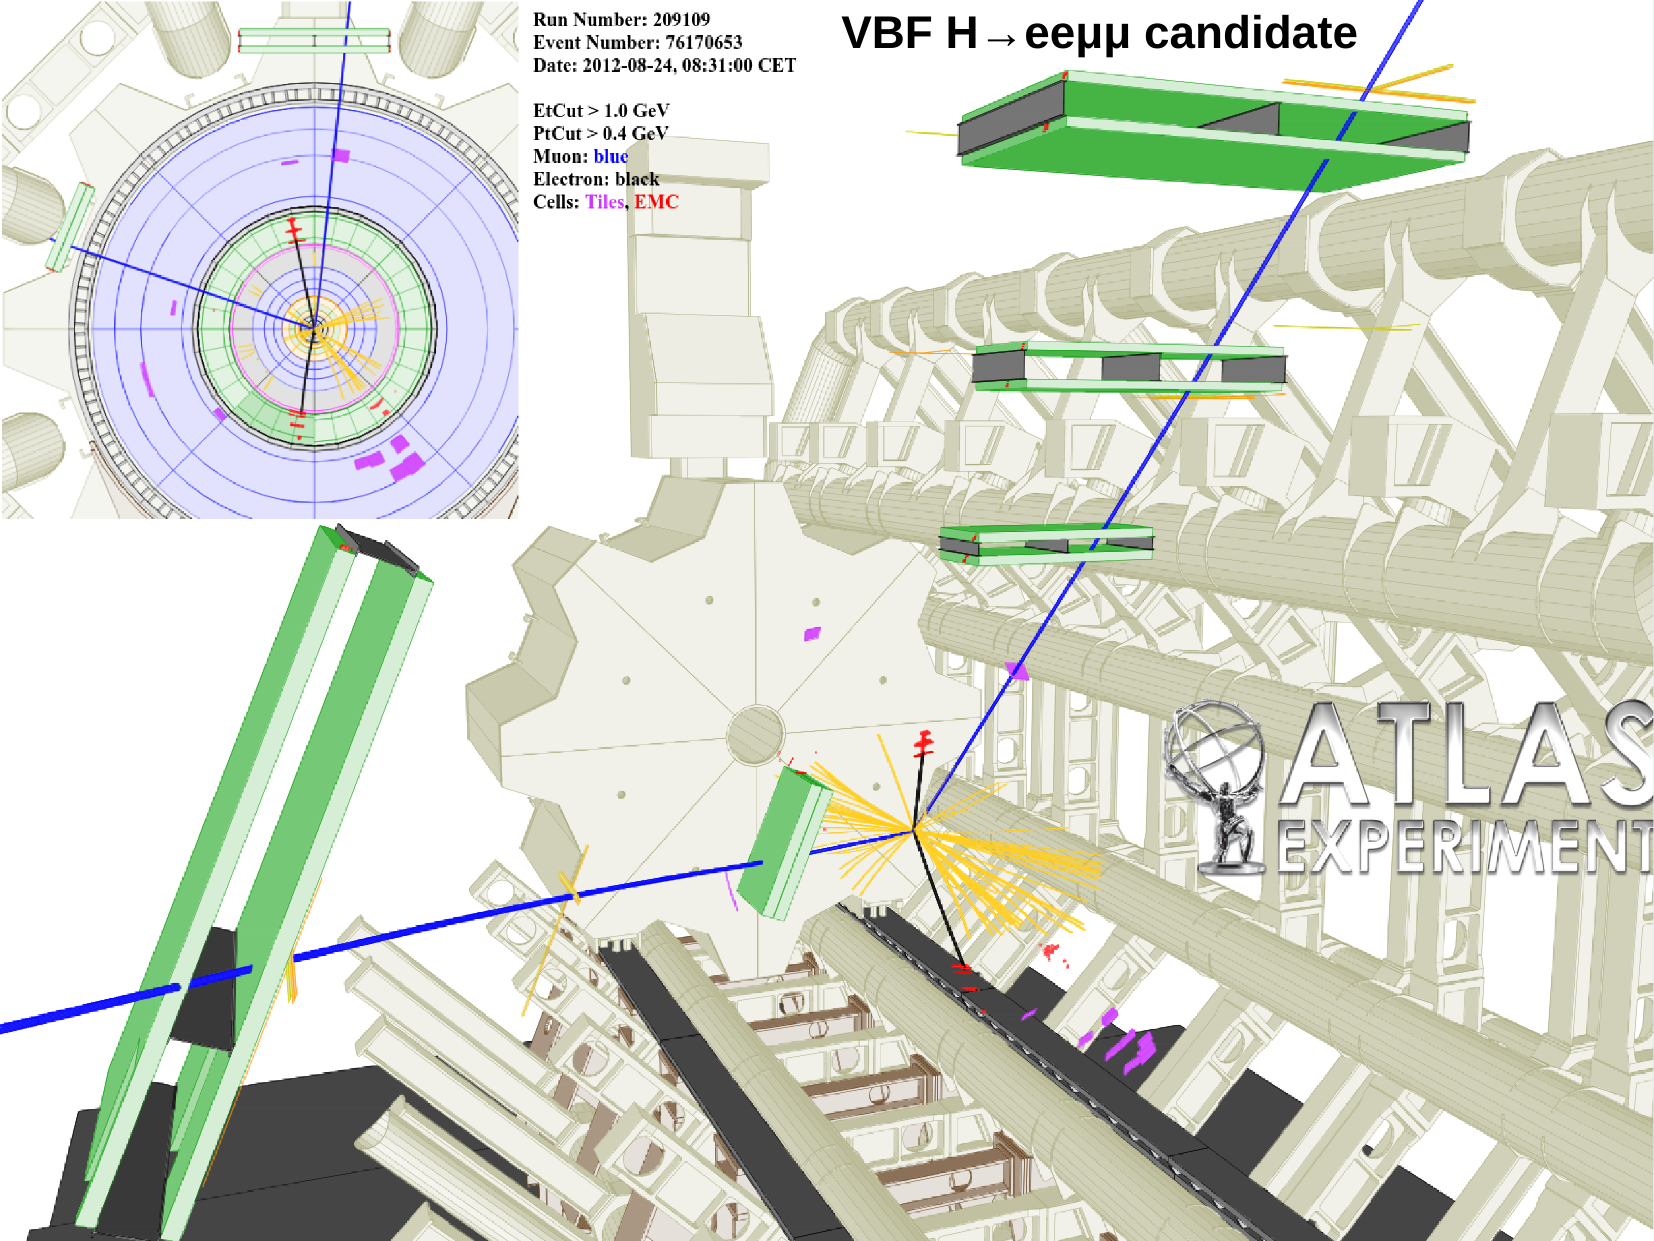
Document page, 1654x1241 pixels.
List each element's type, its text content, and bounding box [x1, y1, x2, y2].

text_box VBF H→eeμμ candidate [826, 0, 1388, 67]
picture [0, 0, 1654, 1241]
